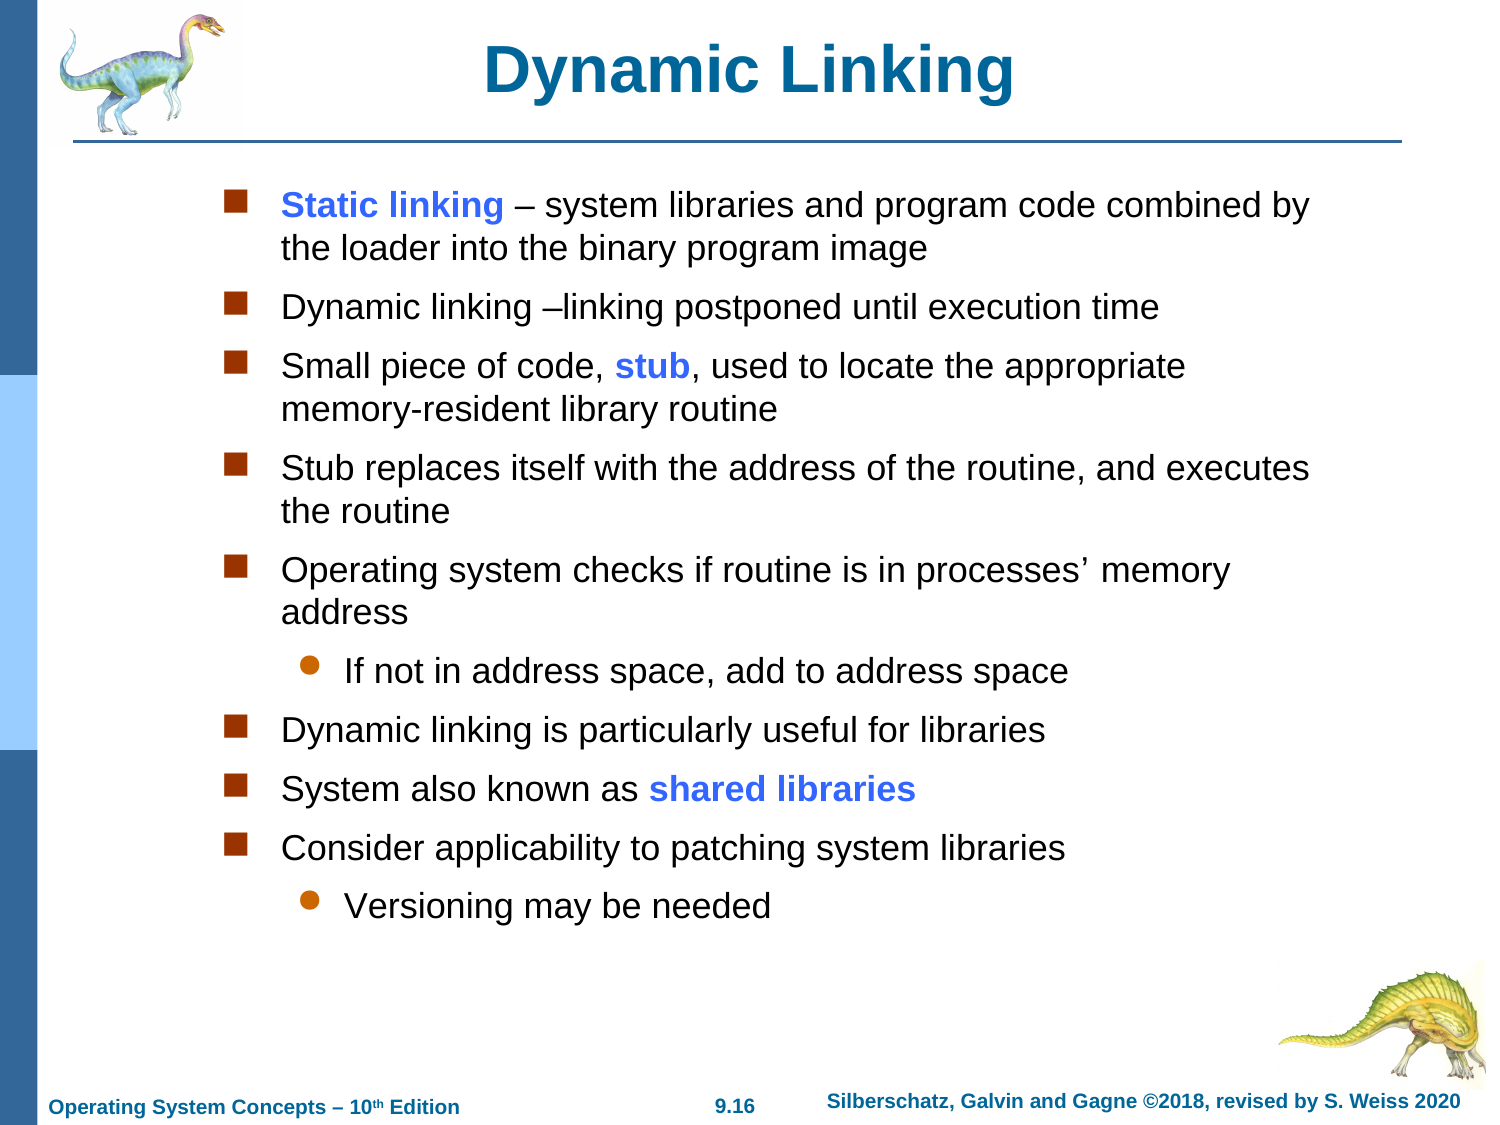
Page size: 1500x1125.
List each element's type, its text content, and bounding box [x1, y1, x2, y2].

picture [1275, 959, 1486, 1090]
title Dynamic Linking [75, 18, 1426, 114]
list Static linking – system libraries and program code combined by the loader into the binary program image Dynamic linking –linking postponed until execution time Small piece of code, stub, used to locate the appropriate memory-resident library routine Stub replaces itself with the address of the routine, and executes the routine Operating system checks if routine is in processes’ memory address If not in address space, add to address space Dynamic linking is particularly useful for libraries System also known as shared libraries Consider applicability to patching system libraries Versioning may be needed [211, 174, 1329, 939]
picture [46, 0, 243, 149]
